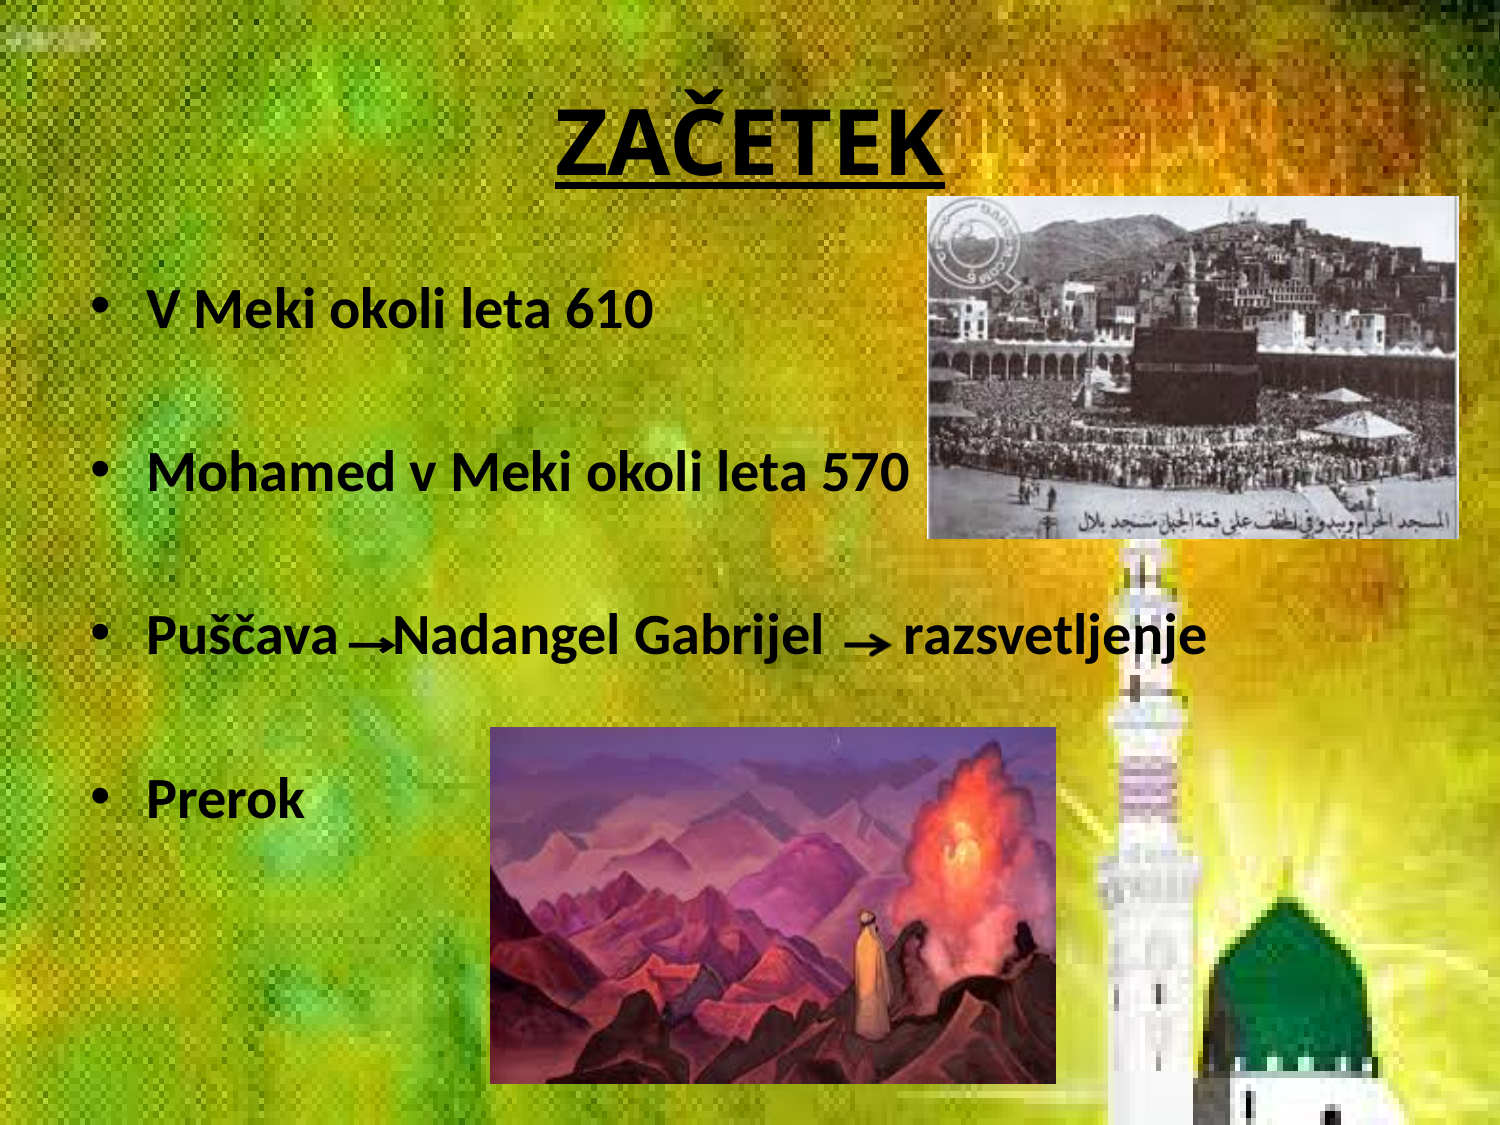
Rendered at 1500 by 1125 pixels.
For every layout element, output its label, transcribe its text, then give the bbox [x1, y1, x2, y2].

picture [0, 0, 1500, 1125]
title ZAČETEK [75, 45, 1425, 233]
list V Meki okoli leta 610 Mohamed v Meki okoli leta 570 Puščava Nadangel Gabrijel razsvetljenje Prerok [75, 262, 1425, 1005]
